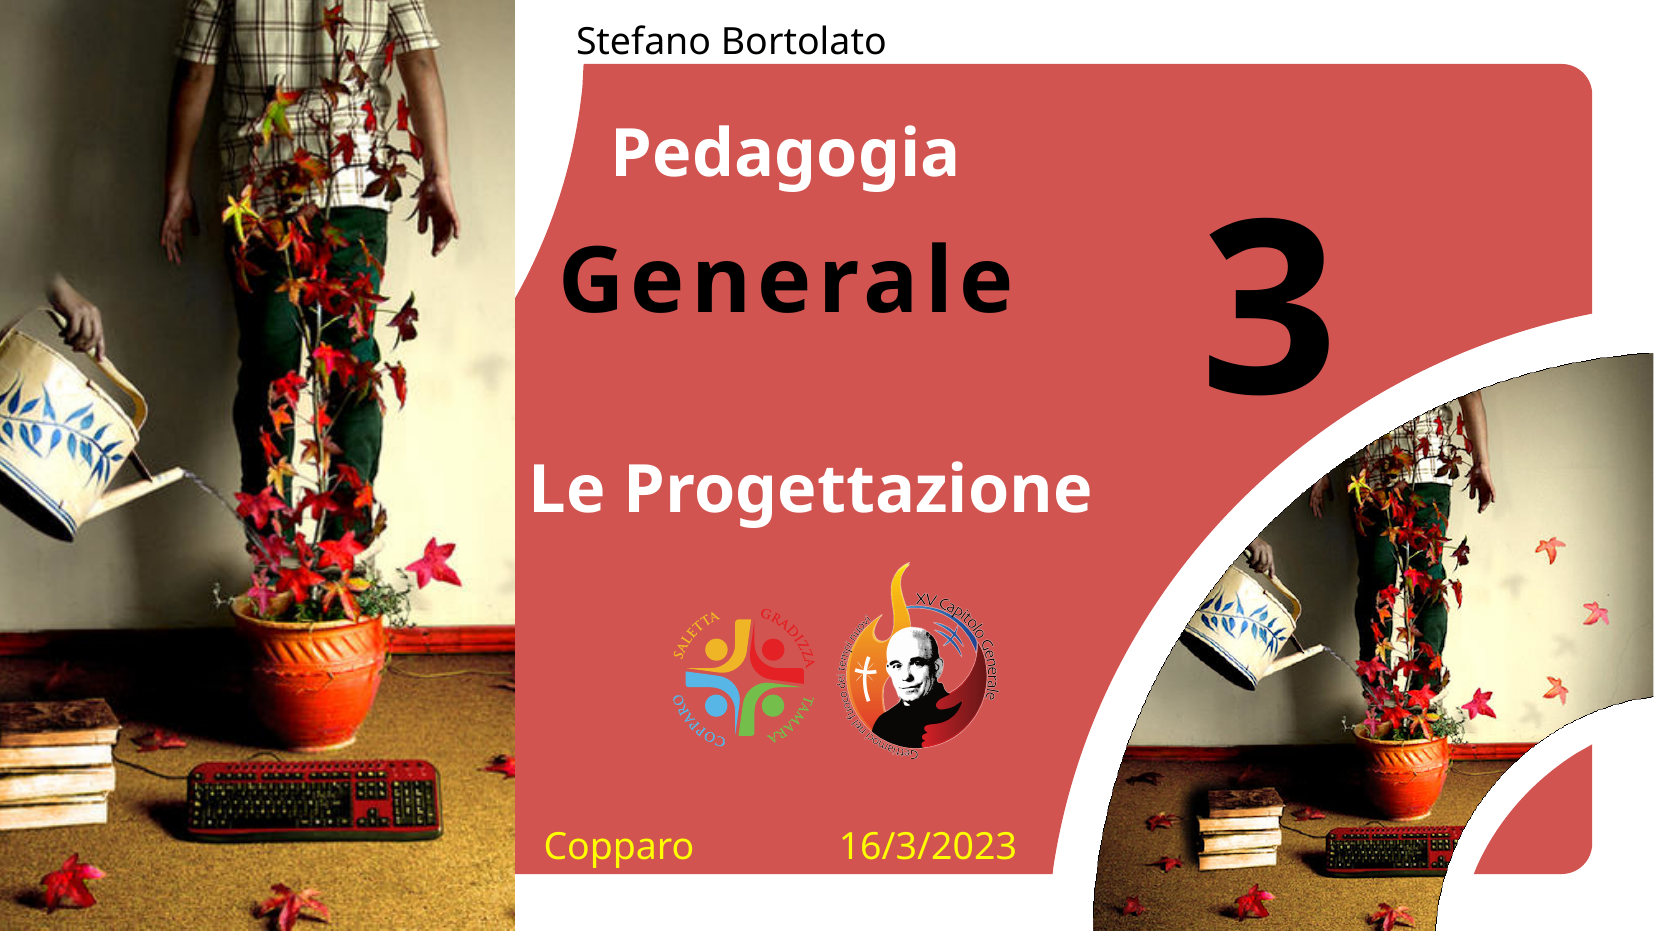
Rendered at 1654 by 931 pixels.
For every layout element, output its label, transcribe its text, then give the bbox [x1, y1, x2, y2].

text_box 3 [1185, 211, 1363, 419]
text_box Generale [543, 194, 1595, 372]
picture [673, 608, 815, 747]
text_box Copparo 16/3/2023 [528, 814, 1033, 875]
picture [0, 0, 515, 931]
picture [1093, 353, 1654, 931]
picture [835, 562, 1000, 759]
text_box Stefano Bortolato [561, 9, 903, 70]
text_box Le Progettazione [513, 442, 1450, 541]
text_box Pedagogia [595, 105, 1415, 205]
